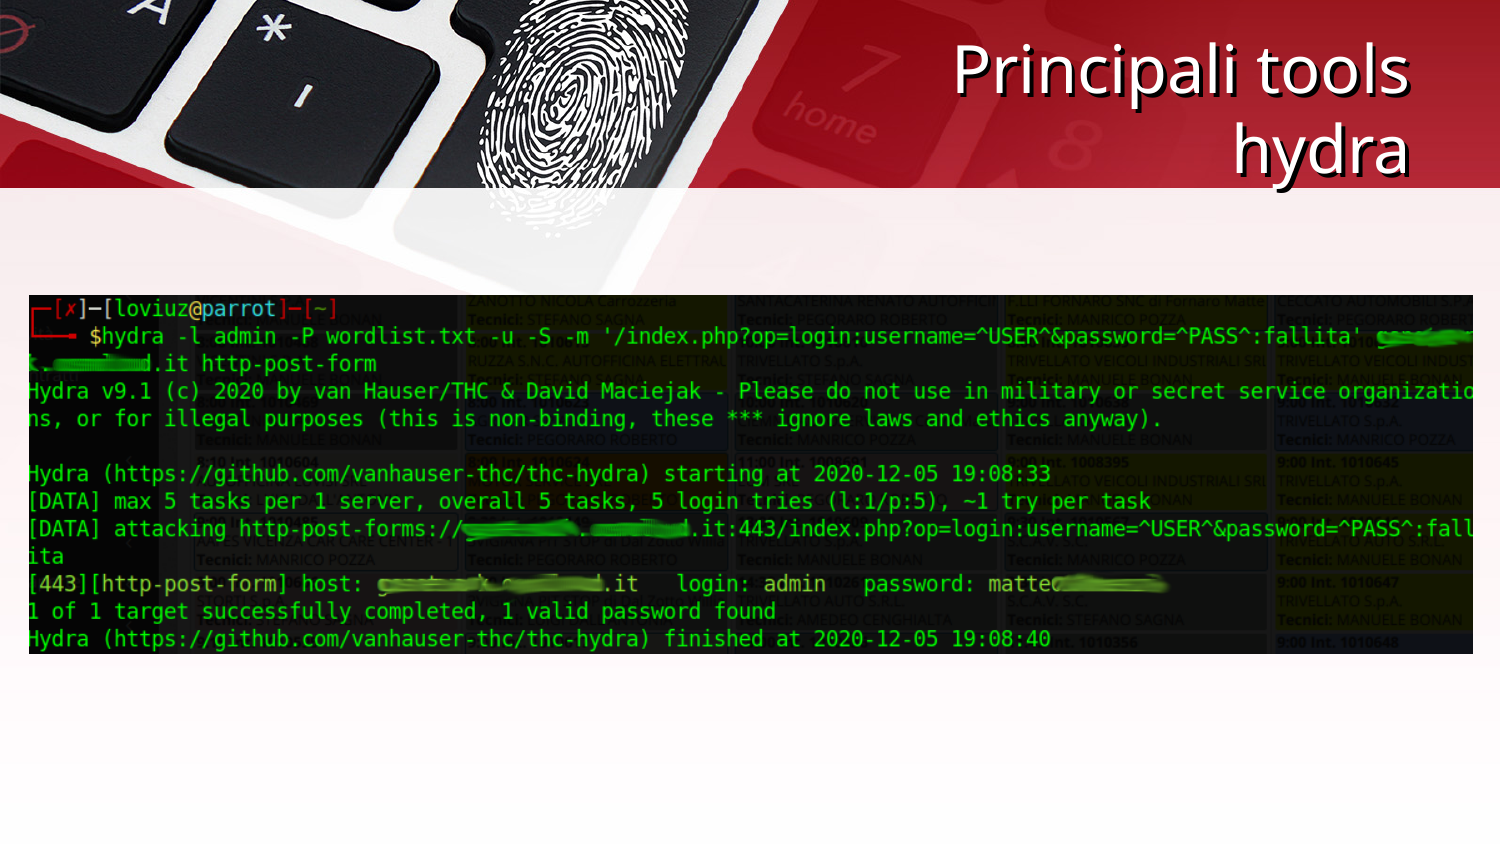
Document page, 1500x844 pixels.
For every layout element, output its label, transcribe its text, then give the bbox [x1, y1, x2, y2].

picture [0, 0, 1500, 844]
title Principali tools hydra [73, 46, 1427, 168]
